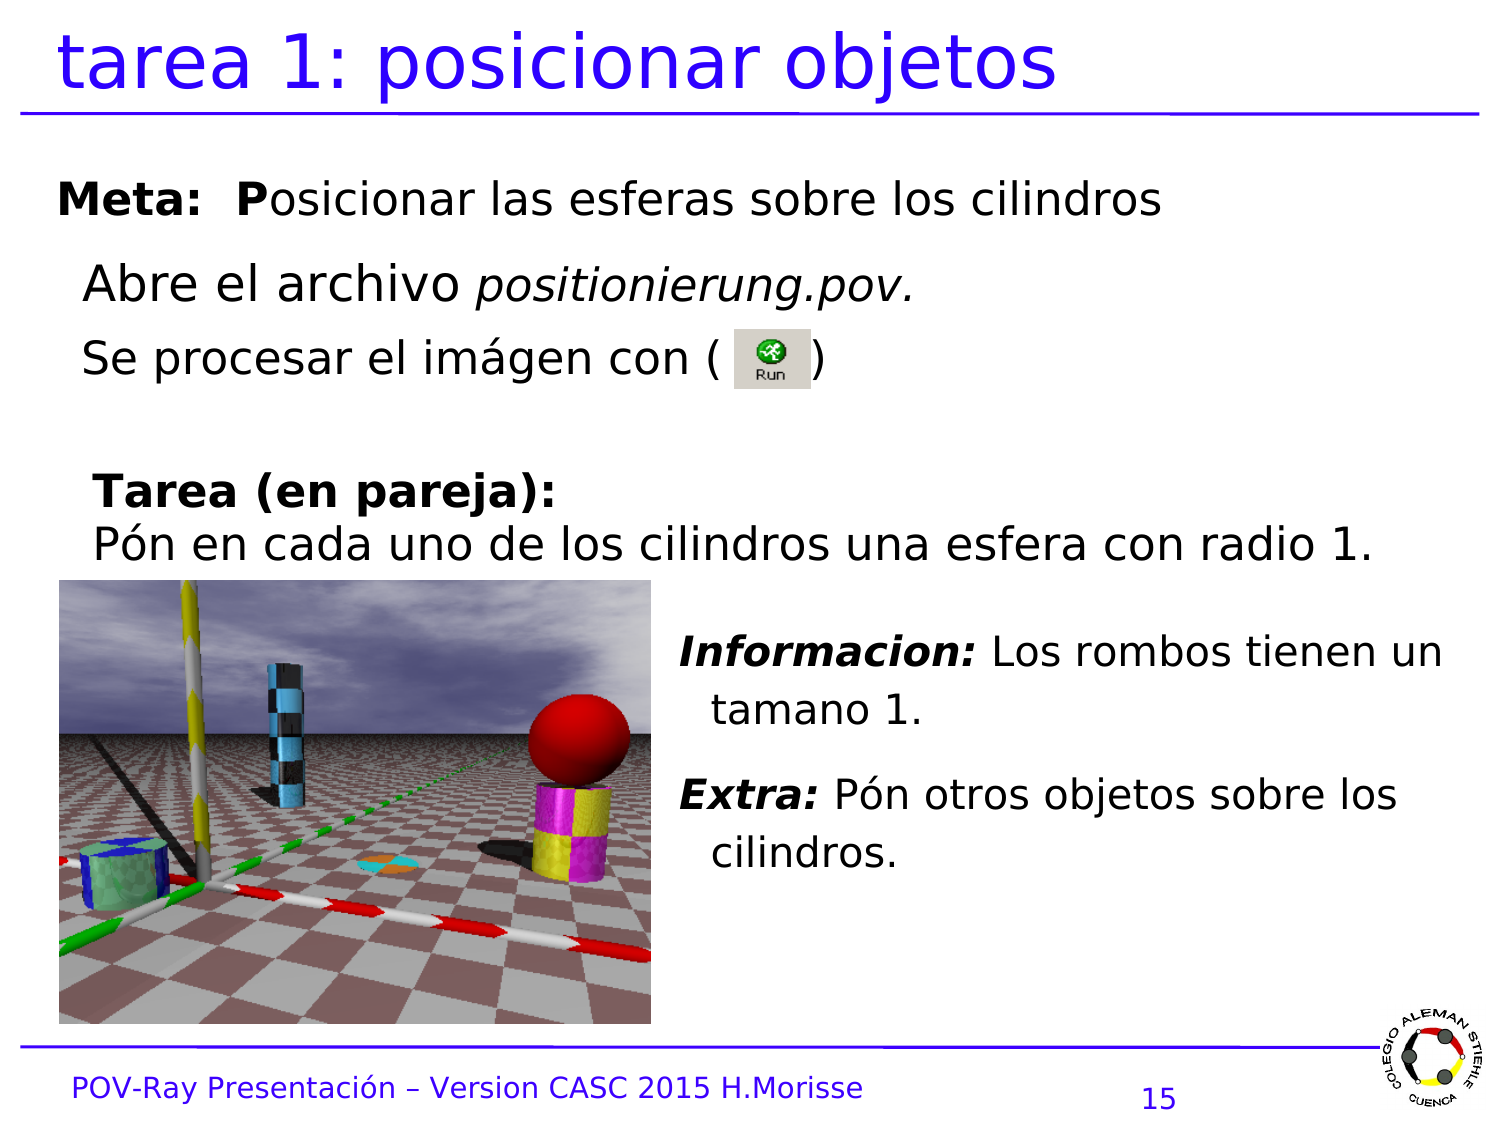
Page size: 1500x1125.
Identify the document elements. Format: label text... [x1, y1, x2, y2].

list Abre el archivo positionierung.pov. Se procesar el imágen con ( ) [59, 255, 1230, 426]
picture [59, 580, 651, 1025]
picture [734, 329, 811, 390]
text_box Meta: Posicionar las esferas sobre los cilindros [29, 148, 1500, 251]
title tarea 1: posicionar objetos [29, 11, 1152, 114]
text_box Informacion: Los rombos tienen un tamano 1. Extra: Pón otros objetos sobre los cilindros. [664, 534, 1491, 888]
text_box Tarea (en pareja): Pón en cada uno de los cilindros una esfera con radio 1. [29, 457, 1447, 580]
picture [1380, 1004, 1486, 1110]
